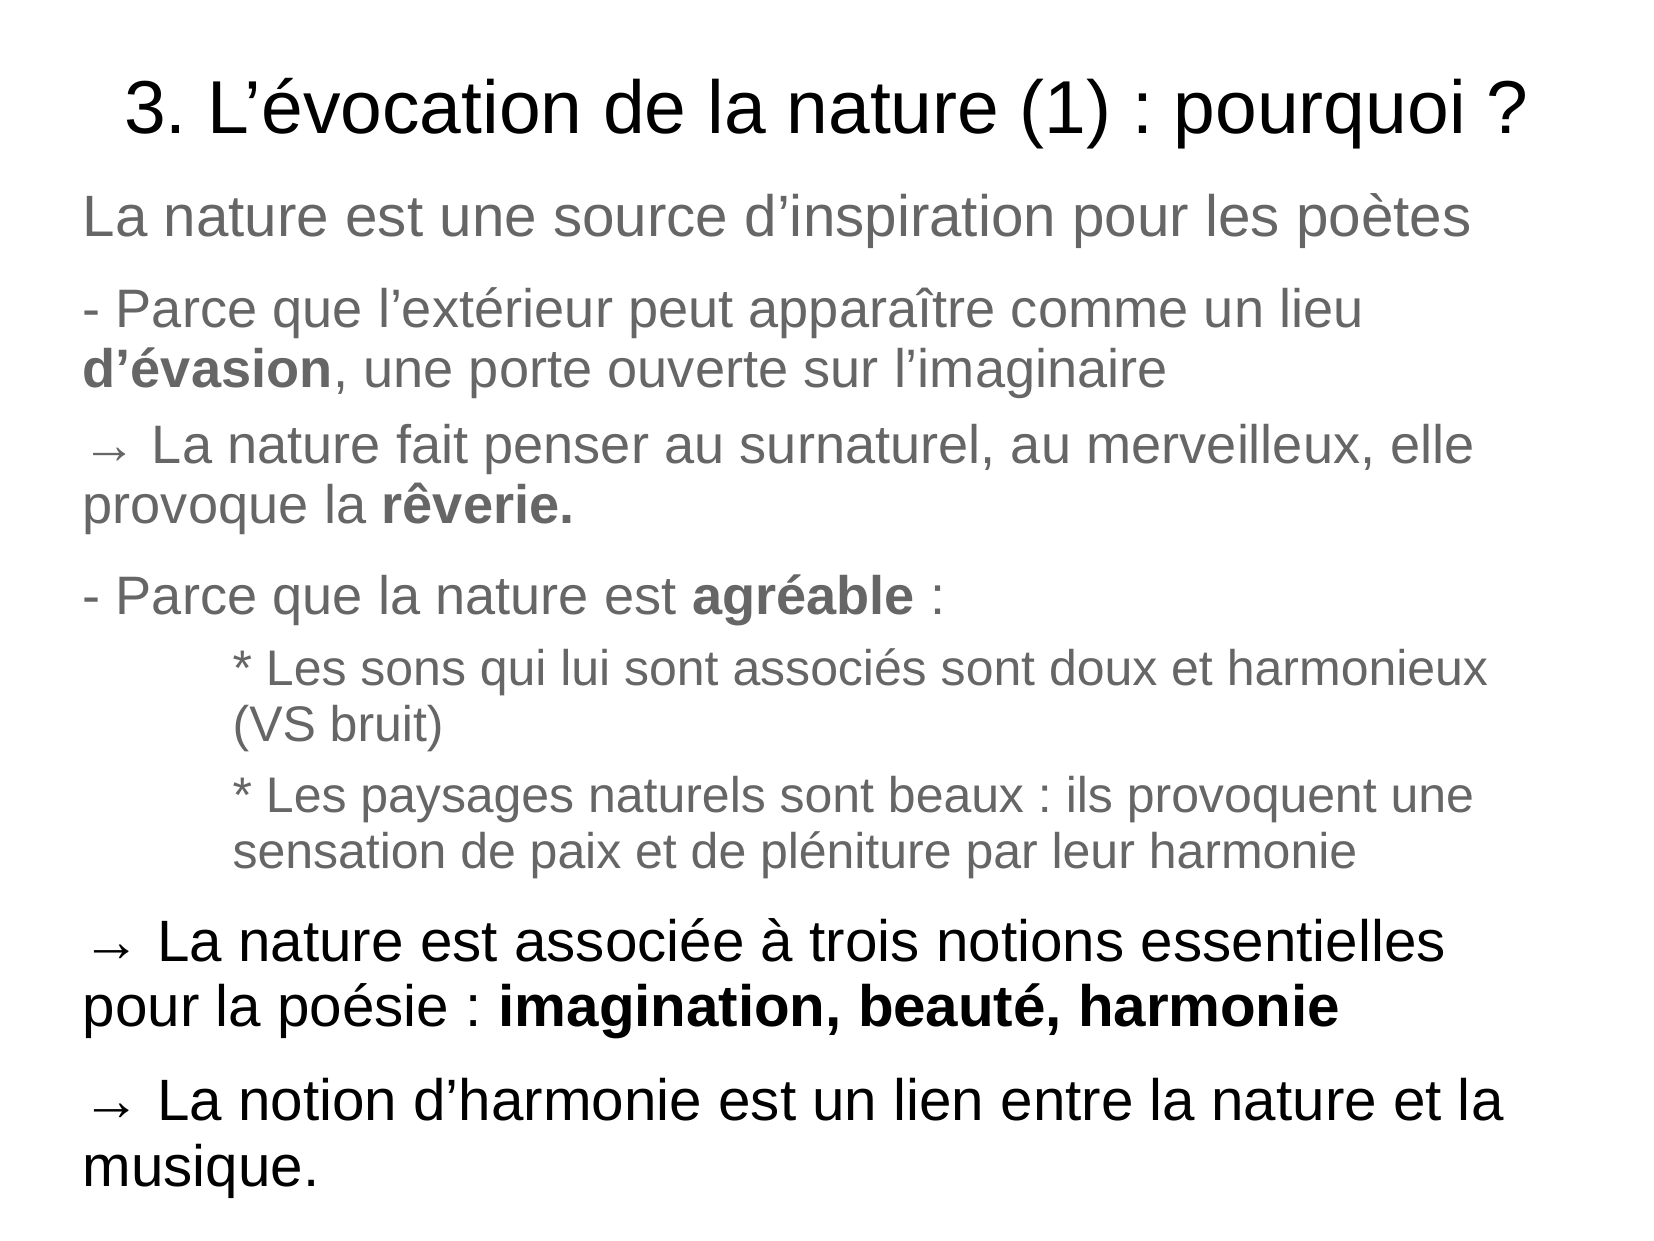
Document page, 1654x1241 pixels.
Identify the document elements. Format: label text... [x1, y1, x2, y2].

title 3. L’évocation de la nature (1) : pourquoi ? [82, 49, 1571, 166]
list La nature est une source d’inspiration pour les poètes - Parce que l’extérieur peut apparaître comme un lieu d’évasion, une porte ouverte sur l’imaginaire → La nature fait penser au surnaturel, au merveilleux, elle provoque la rêverie. - Parce que la nature est agréable : * Les sons qui lui sont associés sont doux et harmonieux (VS bruit) * Les paysages naturels sont beaux : ils provoquent une sensation de paix et de pléniture par leur harmonie → La nature est associée à trois notions essentielles pour la poésie : imagination, beauté, harmonie → La notion d’harmonie est un lien entre la nature et la musique. [82, 183, 1571, 1204]
